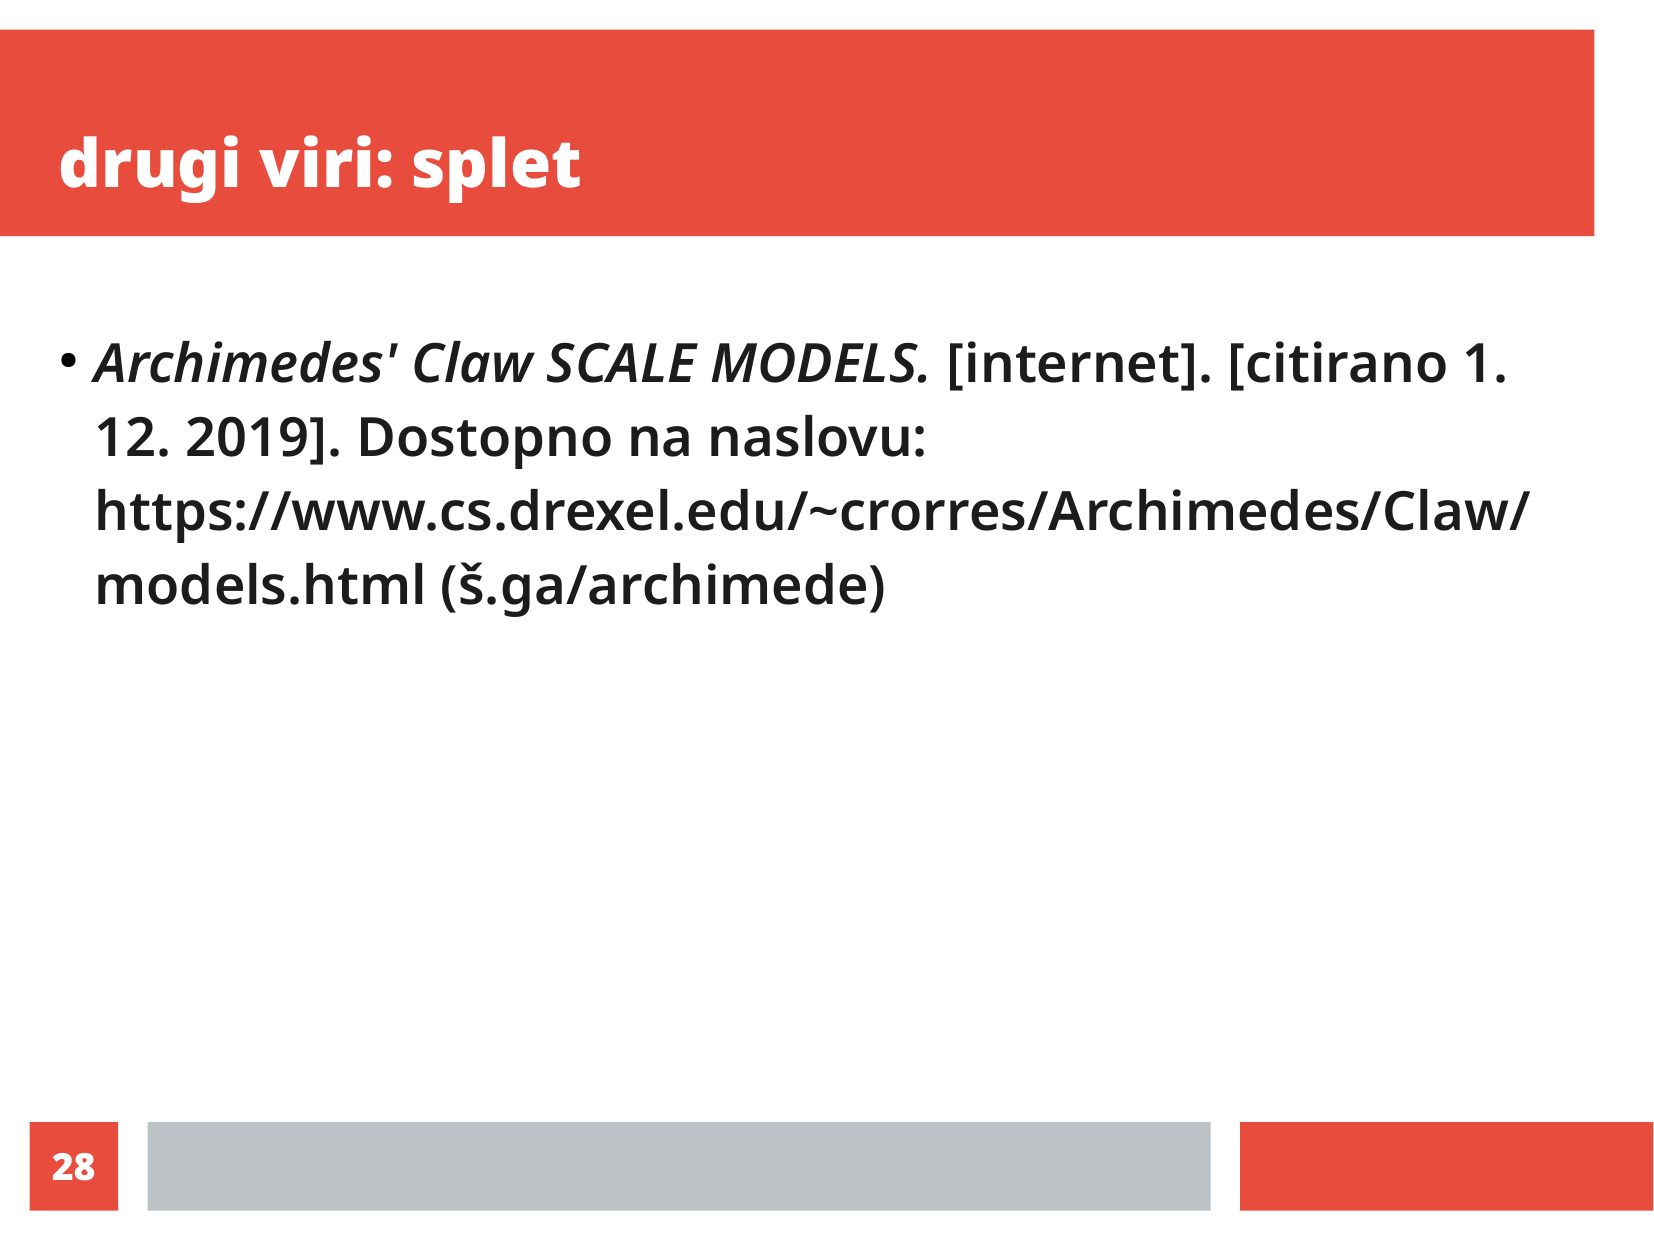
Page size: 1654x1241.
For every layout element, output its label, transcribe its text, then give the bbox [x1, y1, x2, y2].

title drugi viri: splet [59, 59, 1595, 207]
list Archimedes' Claw SCALE MODELS. [internet]. [citirano 1. 12. 2019]. Dostopno na naslovu: https://www.cs.drexel.edu/~crorres/Archimedes/Claw/models.html (š.ga/archimede) [59, 324, 1565, 1093]
